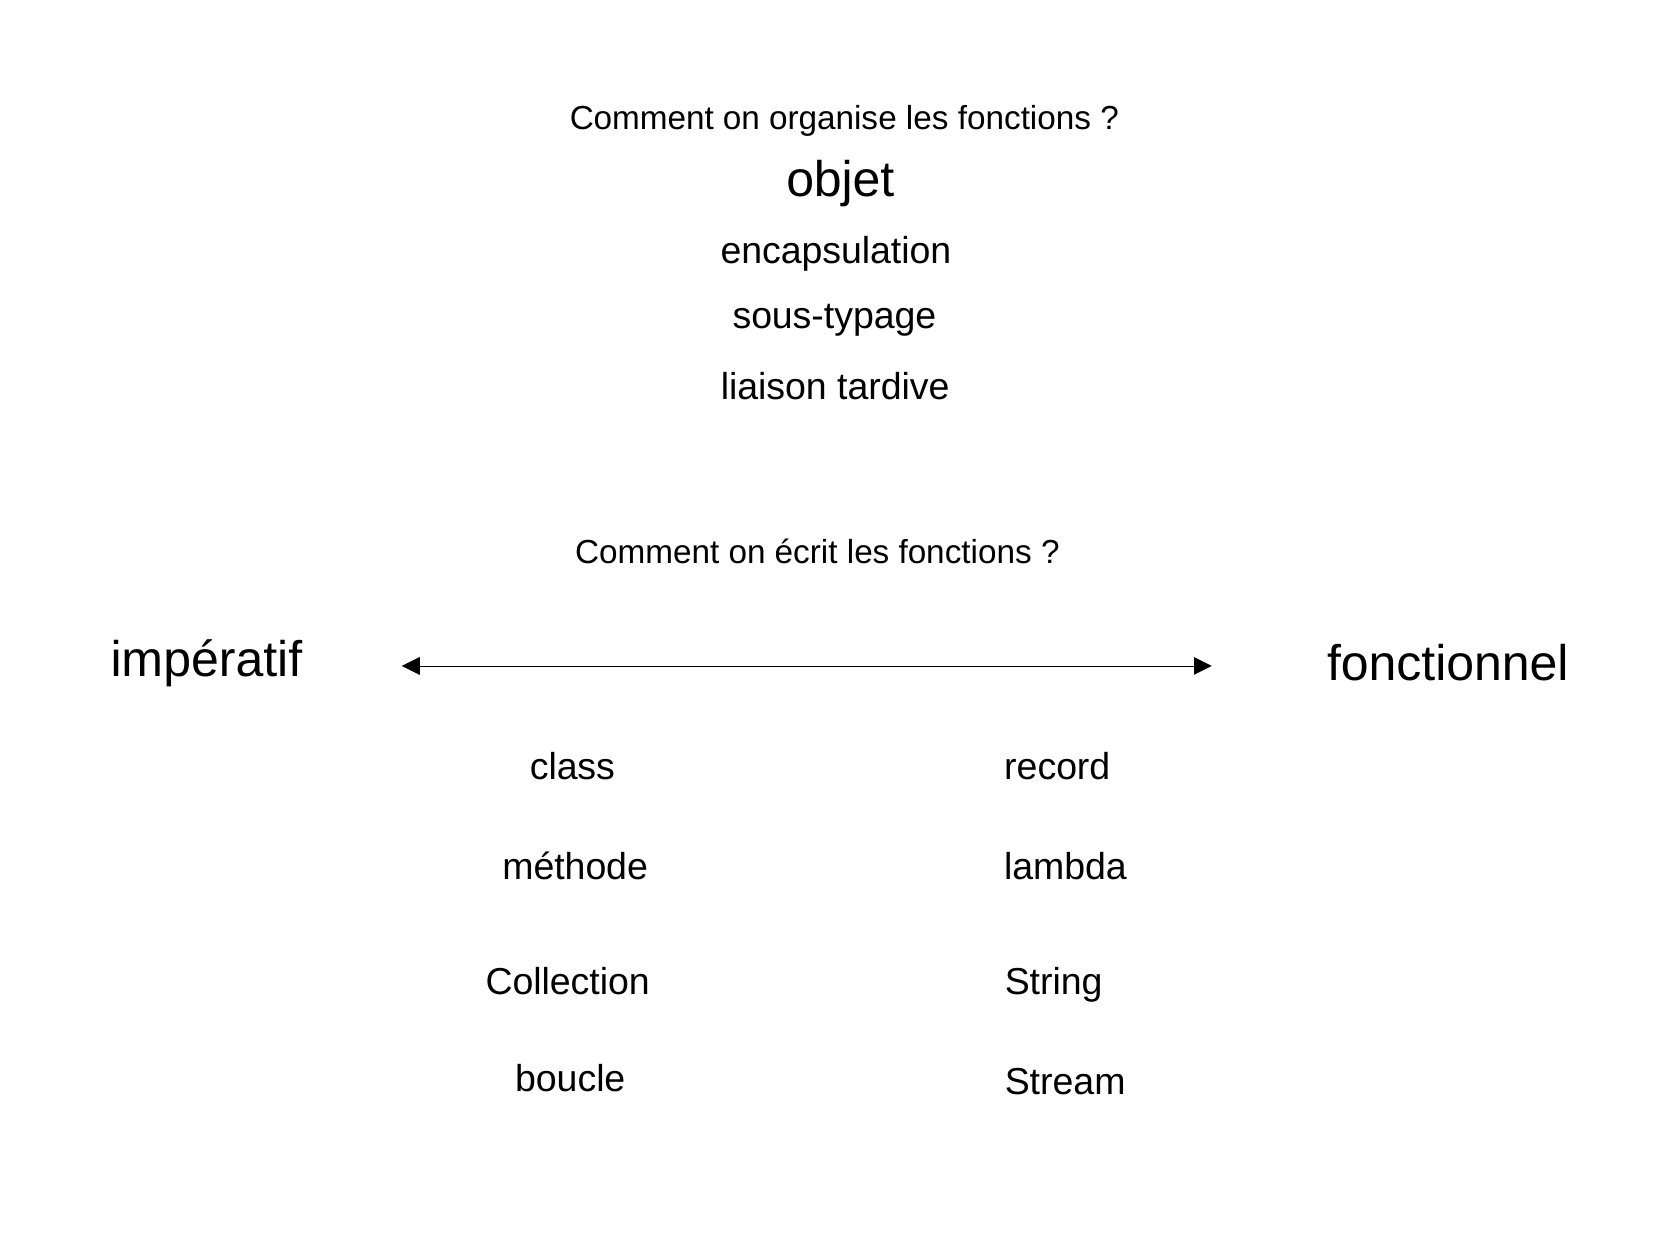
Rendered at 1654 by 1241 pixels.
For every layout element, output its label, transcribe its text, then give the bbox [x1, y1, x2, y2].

text_box méthode [487, 838, 663, 896]
text_box Collection [470, 952, 665, 1010]
text_box objet [771, 144, 910, 215]
text_box String [990, 952, 1118, 1010]
text_box record [989, 738, 1126, 796]
text_box Stream [990, 1053, 1141, 1110]
text_box boucle [500, 1050, 641, 1107]
text_box Comment on écrit les fonctions ? [560, 525, 1076, 578]
text_box liaison tardive [706, 358, 965, 415]
text_box class [515, 738, 631, 796]
text_box impératif [95, 624, 318, 695]
text_box encapsulation [705, 222, 967, 280]
text_box fonctionnel [1312, 627, 1584, 698]
text_box Comment on organise les fonctions ? [555, 91, 1135, 144]
text_box sous-typage [717, 287, 952, 345]
text_box lambda [989, 838, 1142, 896]
